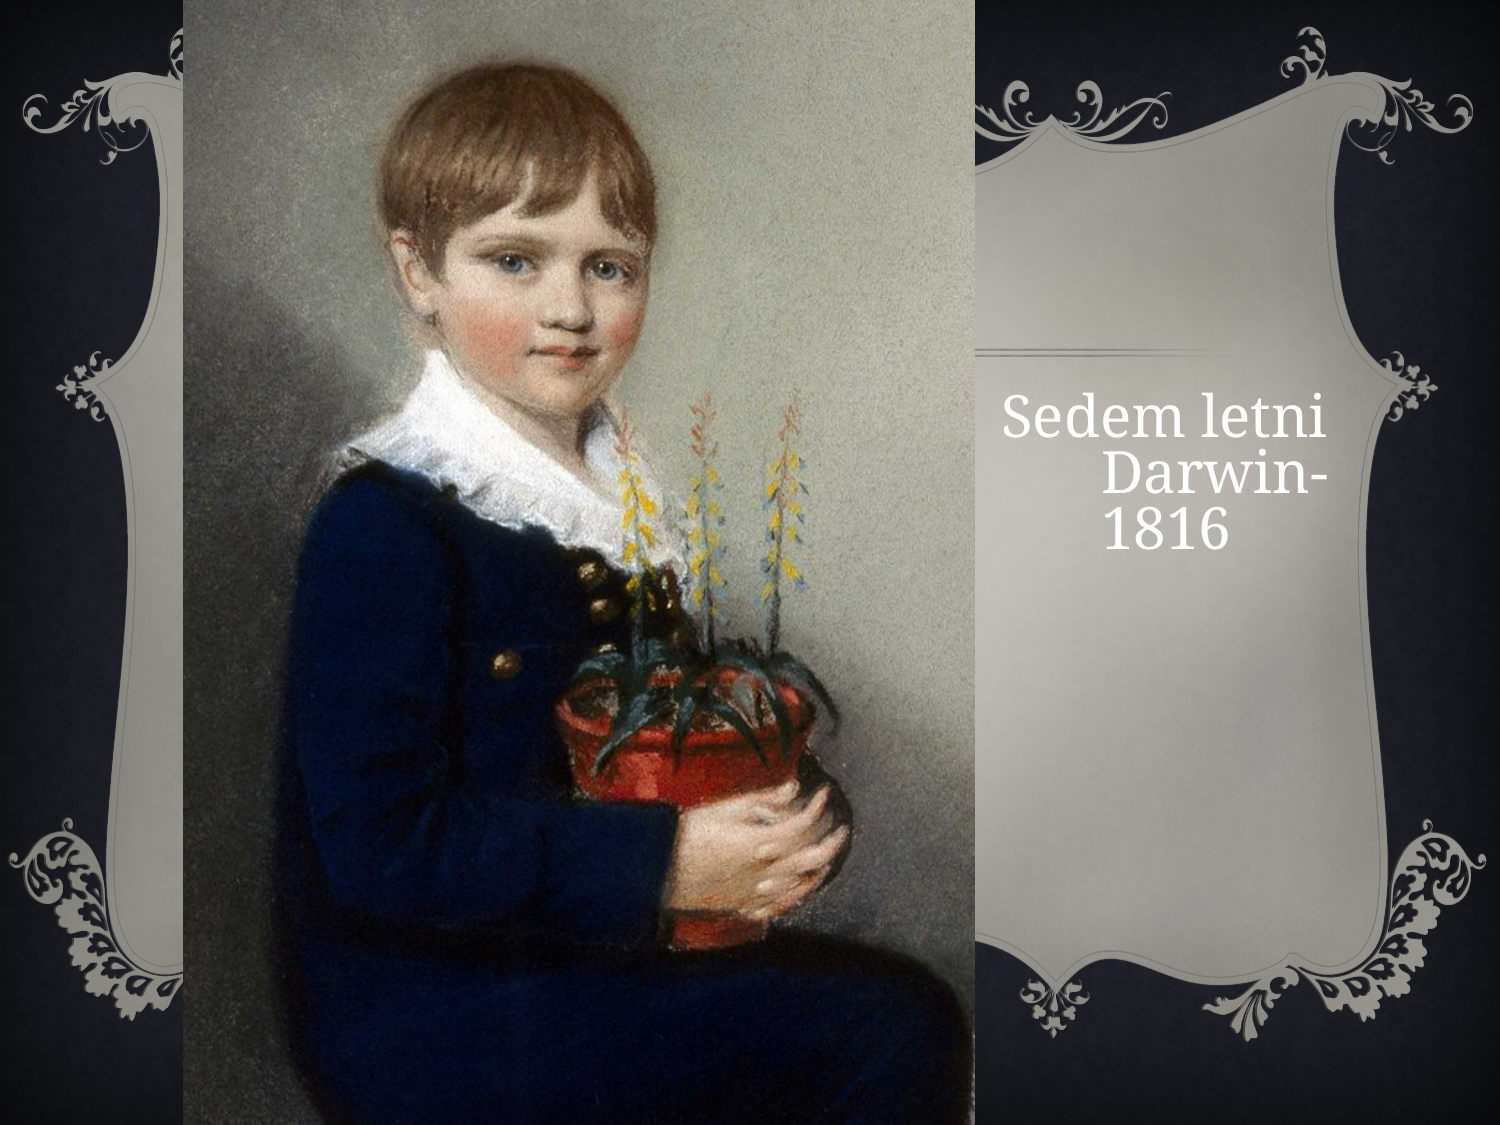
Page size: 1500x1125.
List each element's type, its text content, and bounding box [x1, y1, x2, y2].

list Sedem letni Darwin-1816 [986, 385, 1471, 516]
picture [0, 0, 1500, 1125]
